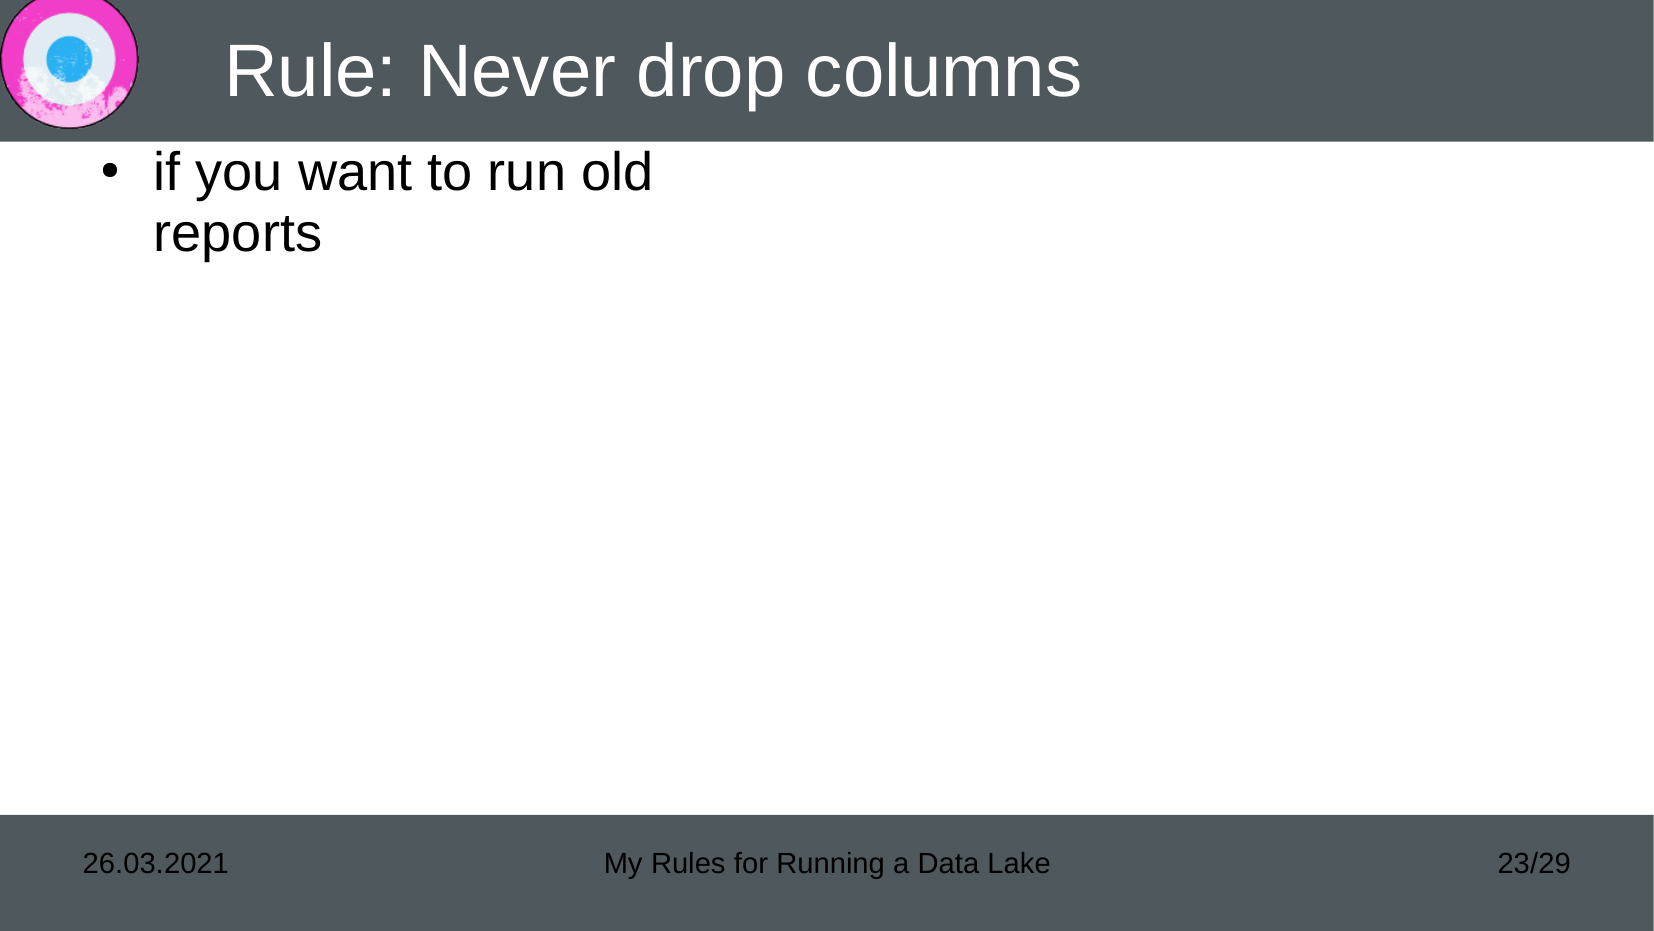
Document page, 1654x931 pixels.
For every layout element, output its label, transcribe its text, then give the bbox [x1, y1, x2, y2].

picture [0, 0, 228, 148]
title Rule: Never drop columns [153, 5, 1654, 136]
list if you want to run old reports [82, 141, 809, 815]
